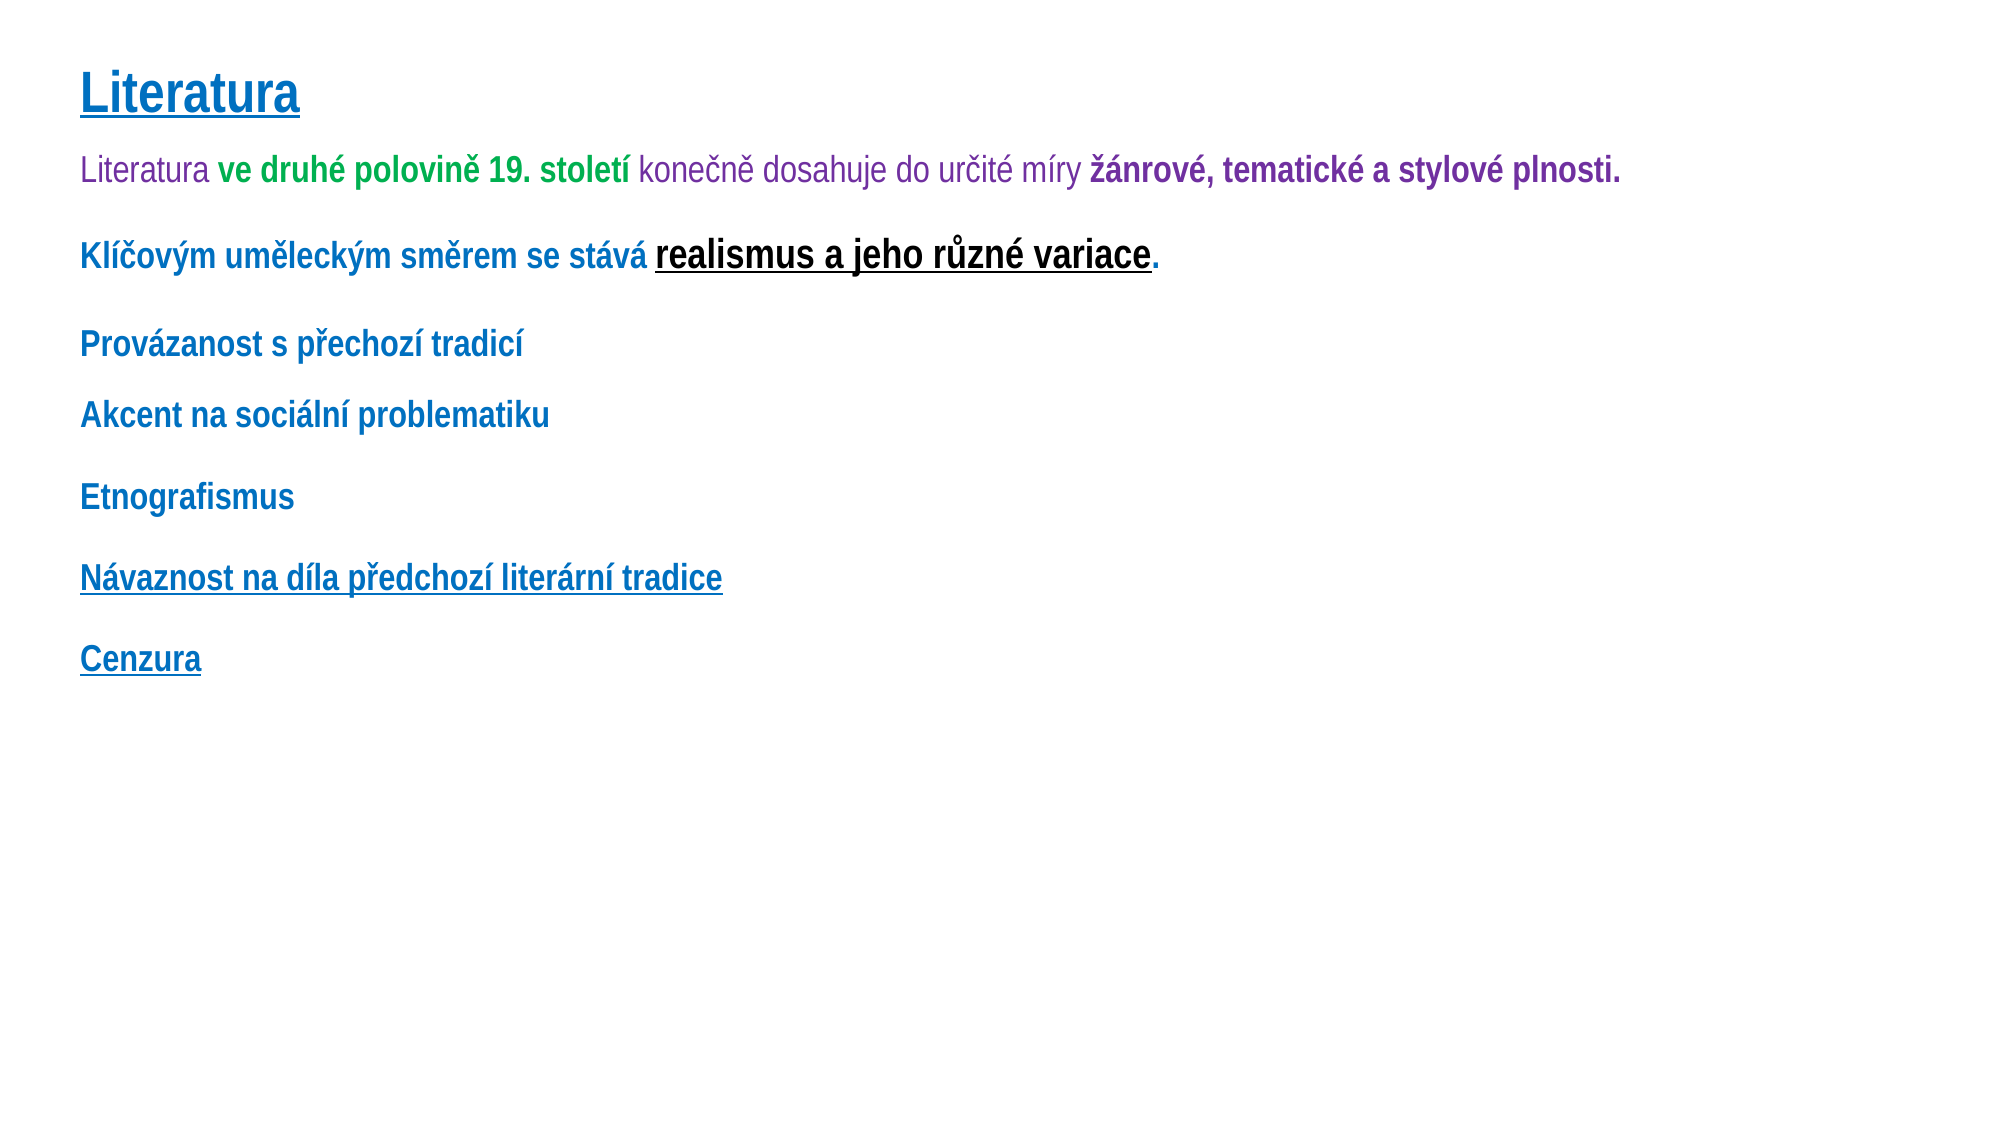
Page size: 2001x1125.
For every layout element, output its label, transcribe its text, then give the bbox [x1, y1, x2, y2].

text_box Cenzura [65, 626, 1066, 688]
text_box Klíčovým uměleckým směrem se stává realismus a jeho různé variace. [65, 219, 1223, 286]
text_box Literatura [65, 46, 1066, 133]
text_box Literatura ve druhé polovině 19. století konečně dosahuje do určité míry žánrové, tematické a stylové plnosti. [65, 137, 1785, 199]
text_box Etnografismus [65, 464, 1066, 525]
text_box Návaznost na díla předchozí literární tradice [65, 545, 1066, 607]
text_box Akcent na sociální problematiku [65, 382, 1066, 444]
text_box Provázanost s přechozí tradicí [65, 311, 1066, 373]
